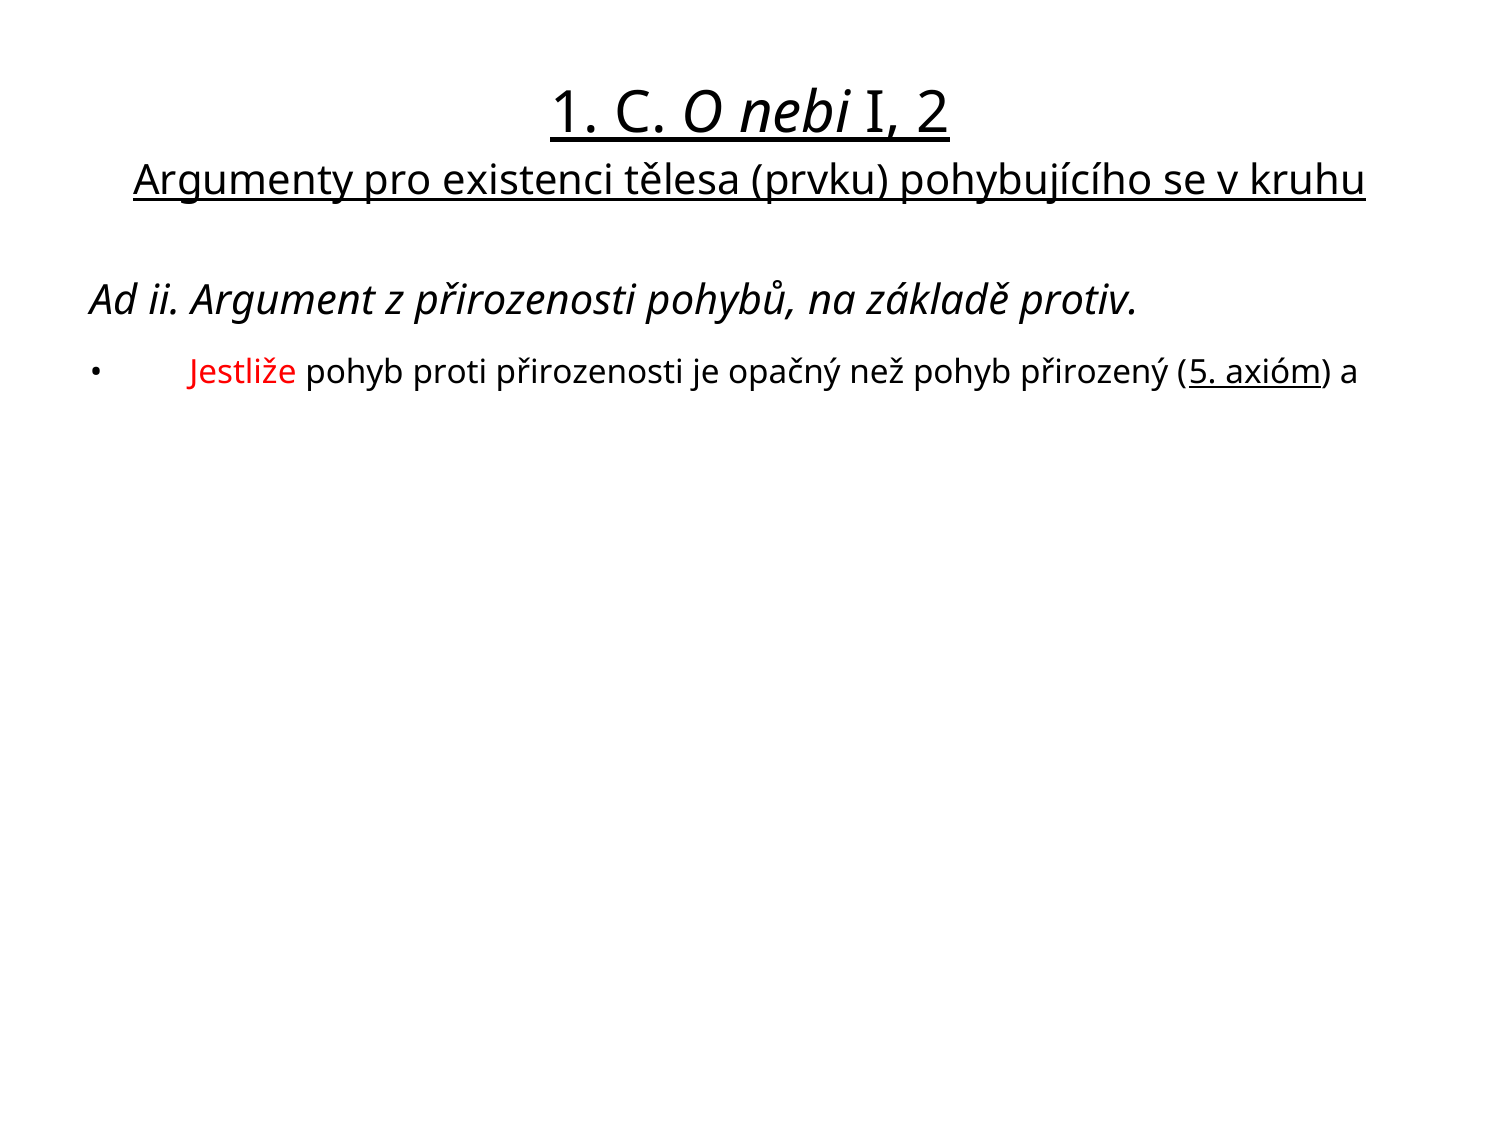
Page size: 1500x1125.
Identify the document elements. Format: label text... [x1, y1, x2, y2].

title 1. C. O nebi I, 2 Argumenty pro existenci tělesa (prvku) pohybujícího se v kruhu [75, 45, 1426, 233]
list Ad ii. Argument z přirozenosti pohybů, na základě protiv. Jestliže pohyb proti přirozenosti je opačný než pohyb přirozený (5. axióm) a [75, 262, 1426, 1035]
